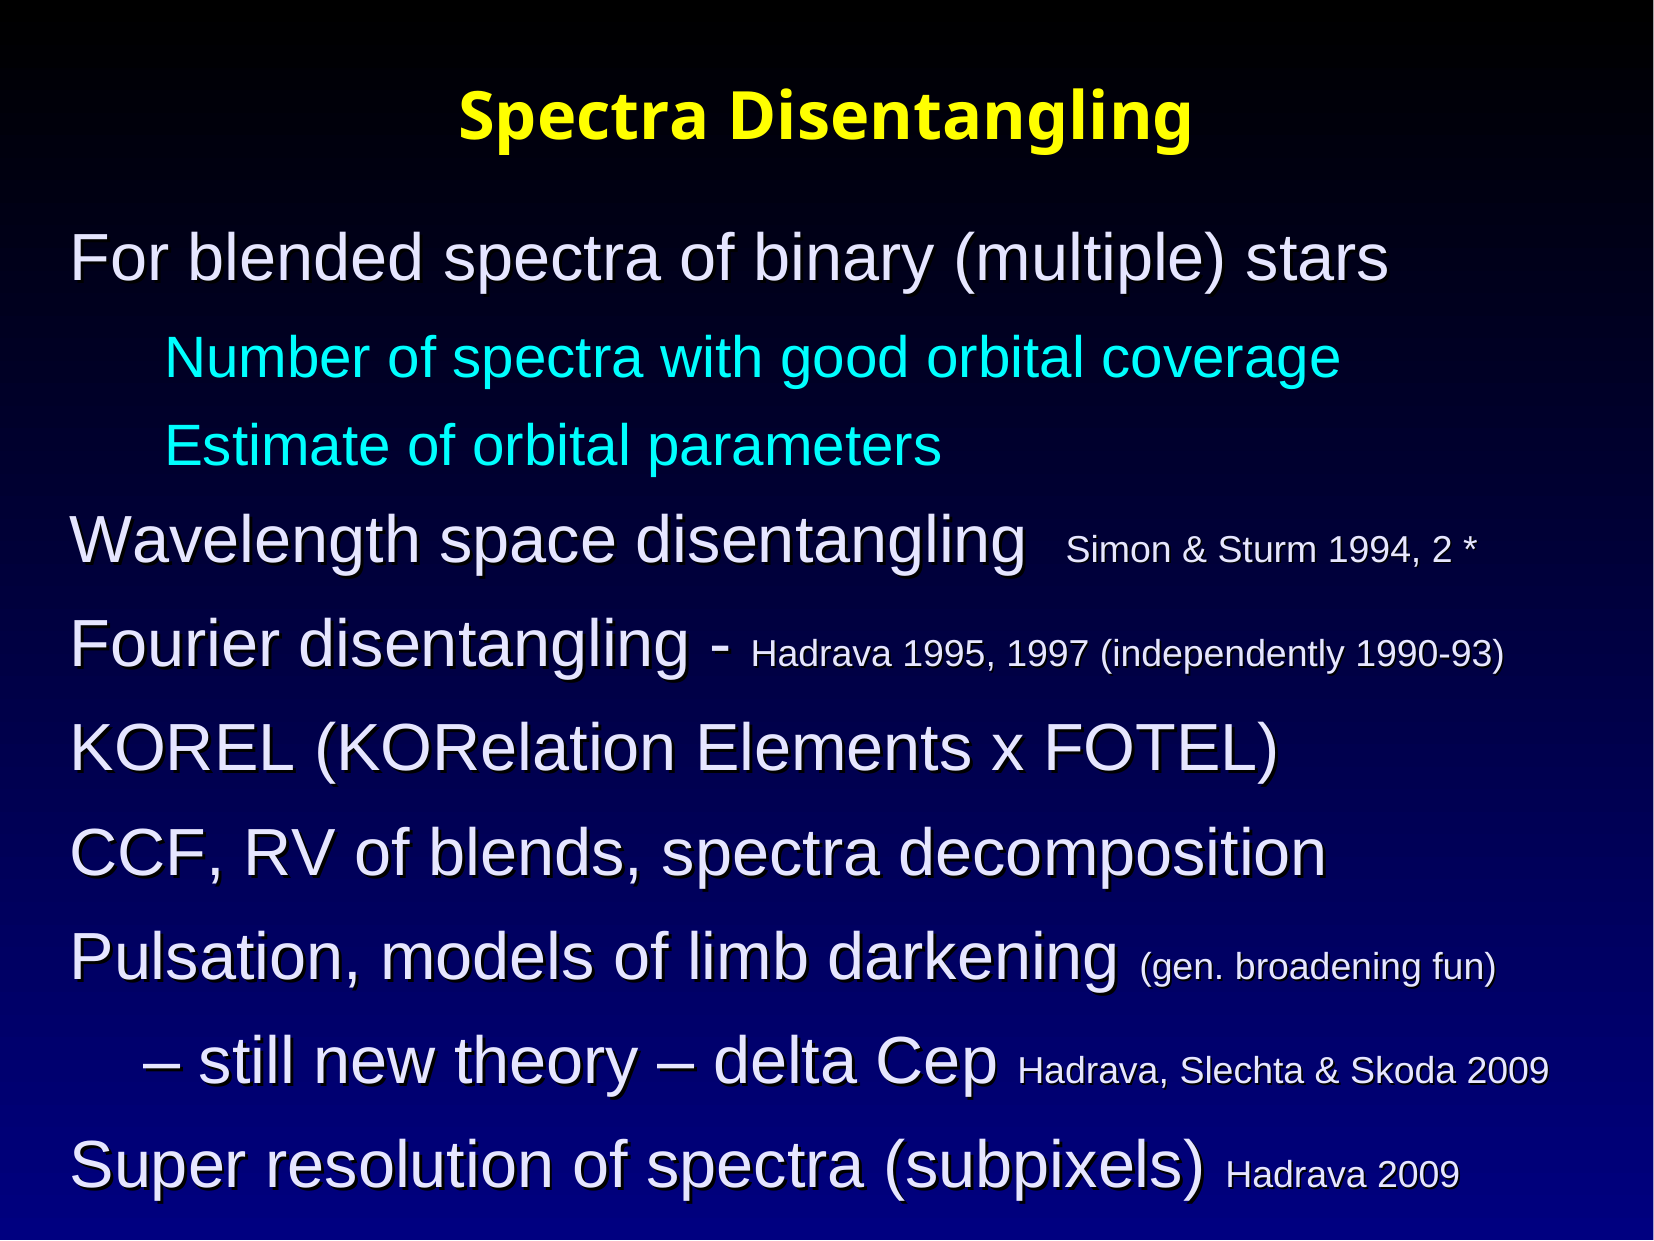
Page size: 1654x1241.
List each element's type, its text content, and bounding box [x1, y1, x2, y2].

title Spectra Disentangling [82, 49, 1571, 178]
list For blended spectra of binary (multiple) stars Number of spectra with good orbital coverage Estimate of orbital parameters Wavelength space disentangling Simon & Sturm 1994, 2 * Fourier disentangling - Hadrava 1995, 1997 (independently 1990-93) KOREL (KORelation Elements x FOTEL) CCF, RV of blends, spectra decomposition Pulsation, models of limb darkening (gen. broadening fun) – still new theory – delta Cep Hadrava, Slechta & Skoda 2009 Super resolution of spectra (subpixels) Hadrava 2009 [69, 220, 1558, 1203]
